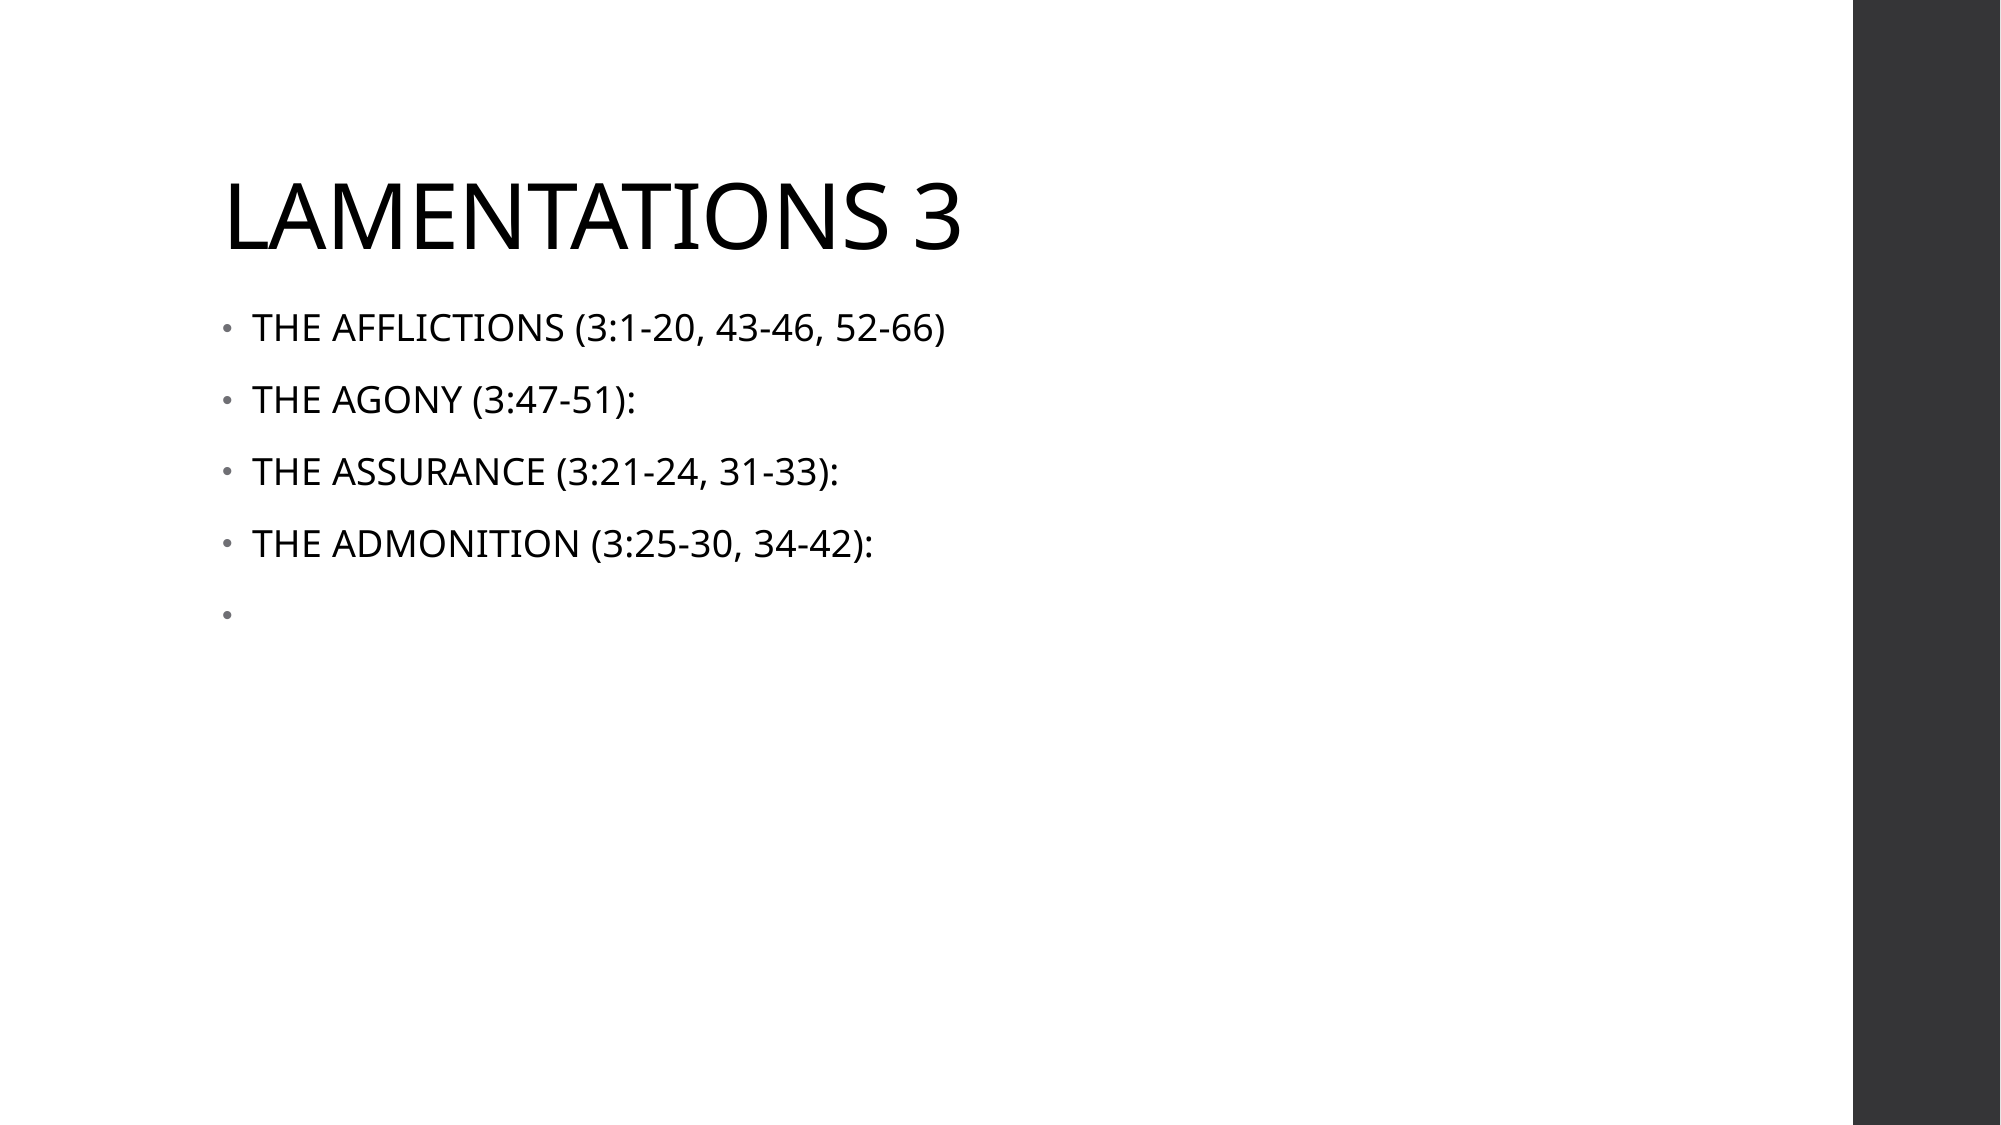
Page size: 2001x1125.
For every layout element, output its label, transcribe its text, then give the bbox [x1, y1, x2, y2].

title LAMENTATIONS 3 [206, 60, 1797, 278]
list THE AFFLICTIONS (3:1-20, 43-46, 52-66) THE AGONY (3:47-51): THE ASSURANCE (3:21-24, 31-33): THE ADMONITION (3:25-30, 34-42): [206, 299, 1617, 1014]
